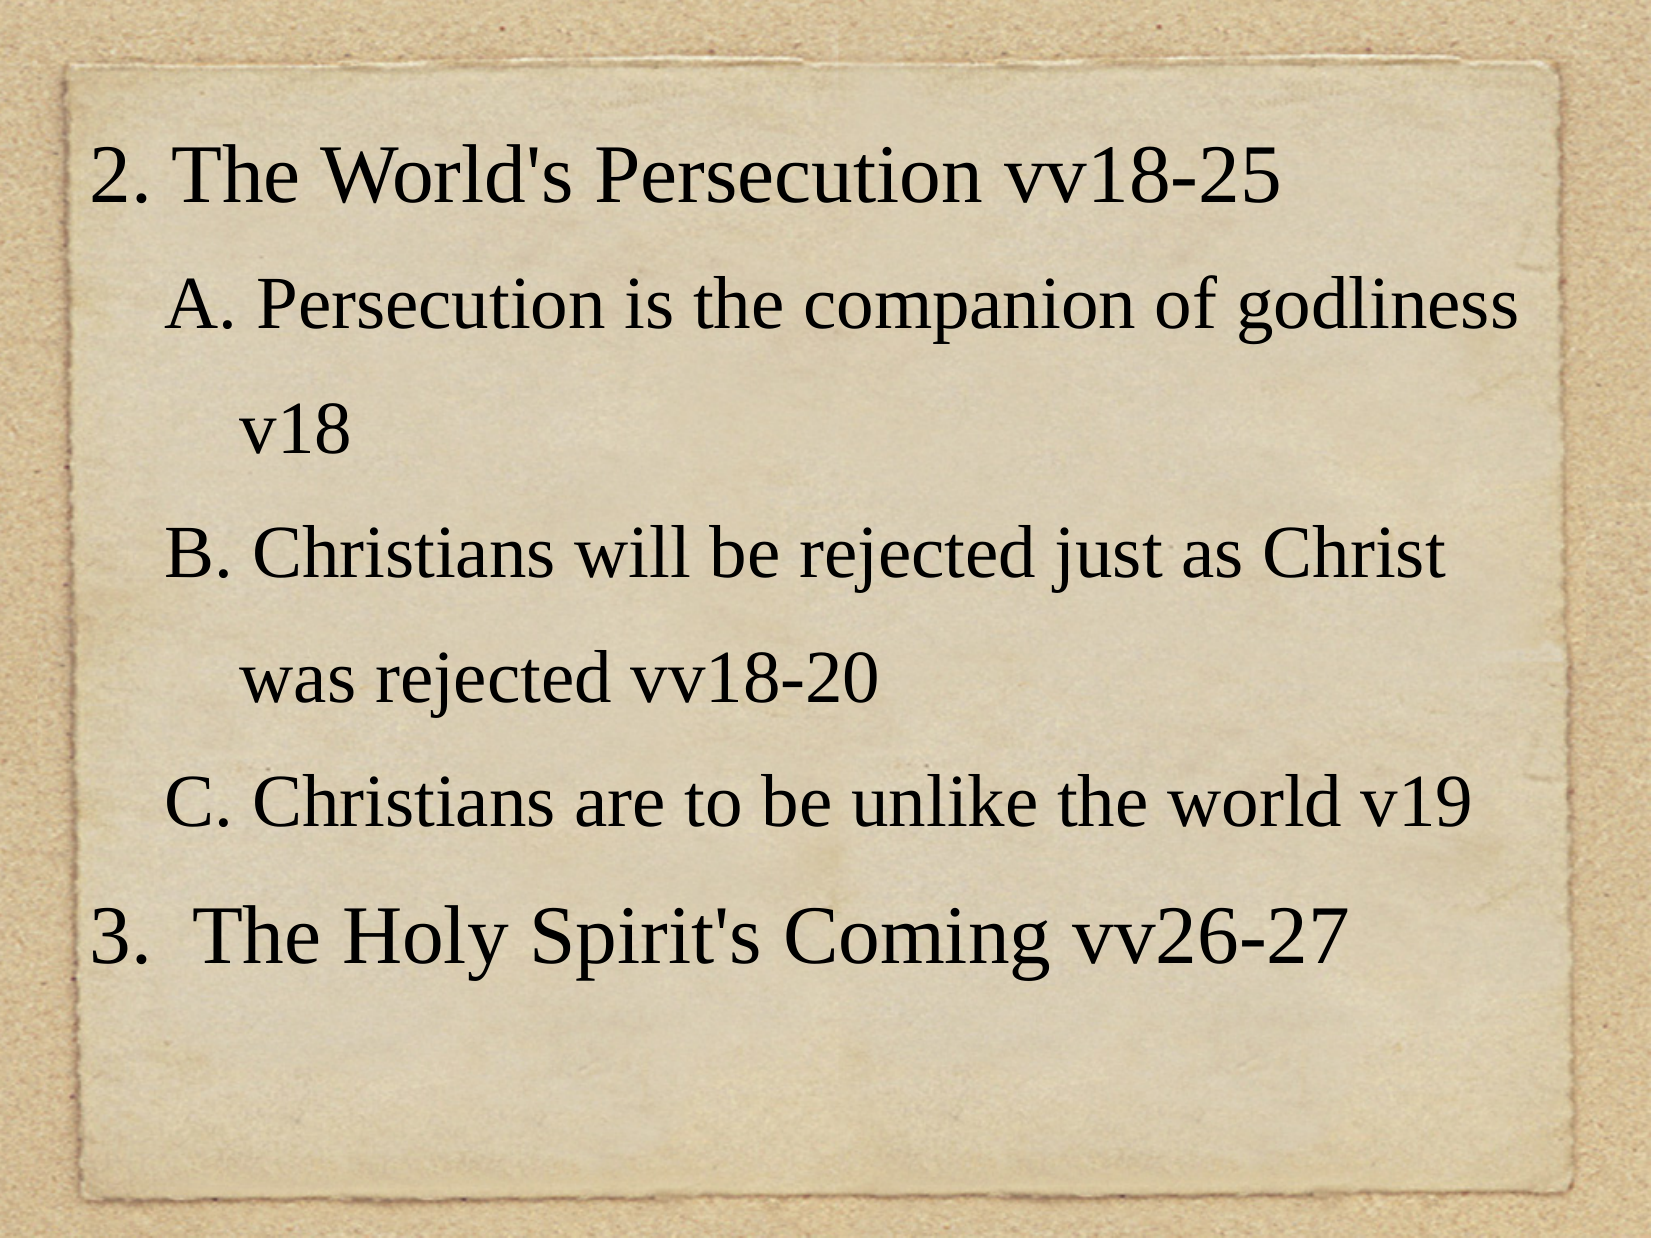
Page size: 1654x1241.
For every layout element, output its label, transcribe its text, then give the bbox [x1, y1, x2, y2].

picture [0, 0, 1651, 1238]
text_box 2. The World's Persecution vv18-25 A. Persecution is the companion of godliness v18 B. Christians will be rejected just as Christ was rejected vv18-20 C. Christians are to be unlike the world v19 3. The Holy Spirit's Coming vv26-27 [75, 75, 1576, 1201]
